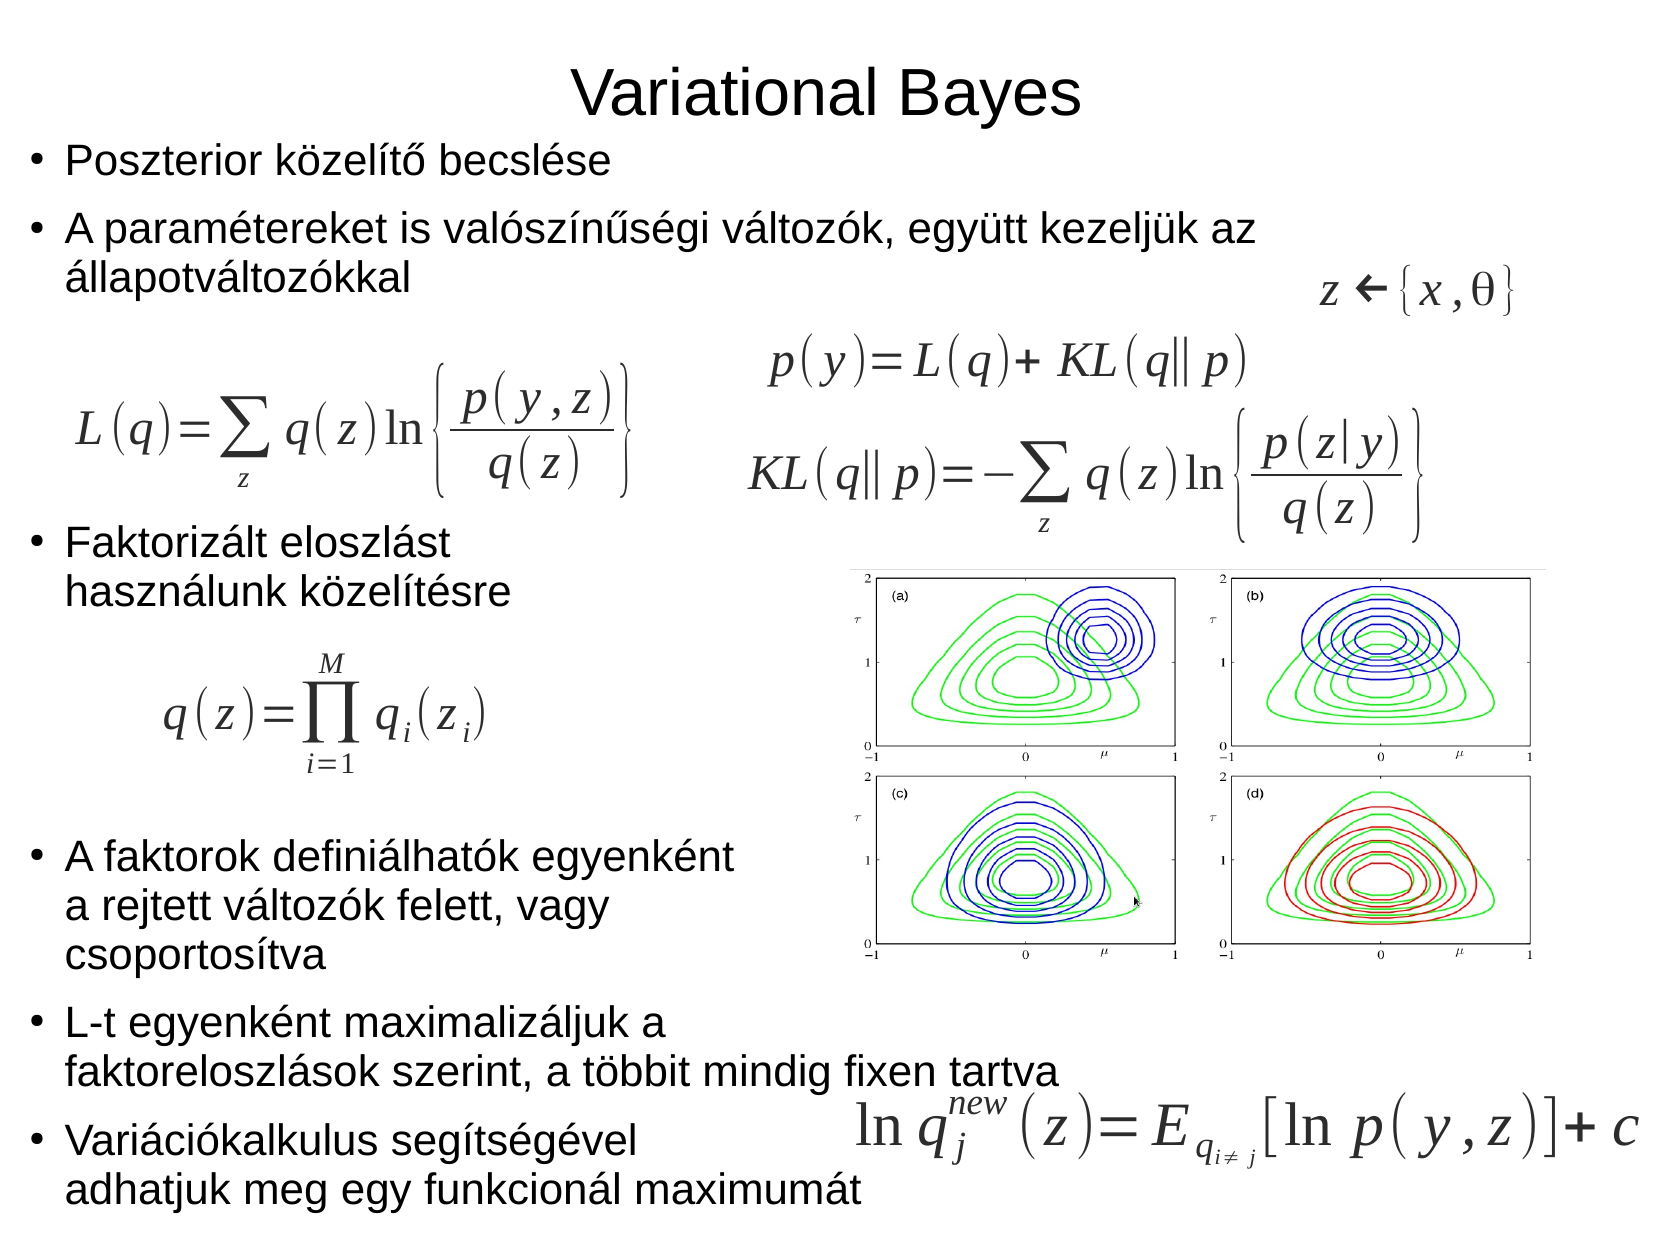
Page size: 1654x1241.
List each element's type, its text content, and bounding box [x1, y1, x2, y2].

list Poszterior közelítő becslése A paramétereket is valószínűségi változók, együtt kezeljük az állapotváltozókkal Faktorizált eloszlást használunk közelítésre A faktorok definiálhatók egyenként a rejtett változók felett, vagy csoportosítva L-t egyenként maximalizáljuk a faktoreloszlások szerint, a többit mindig fixen tartva Variációkalkulus segítségével adhatjuk meg egy funkcionál maximumát [17, 135, 1566, 1216]
chart [60, 360, 652, 501]
chart [748, 330, 1261, 391]
chart [732, 405, 1441, 546]
chart [1304, 261, 1531, 320]
chart [150, 645, 502, 781]
title Variational Bayes [82, 49, 1571, 136]
picture [850, 569, 1546, 965]
chart [840, 1080, 1654, 1172]
